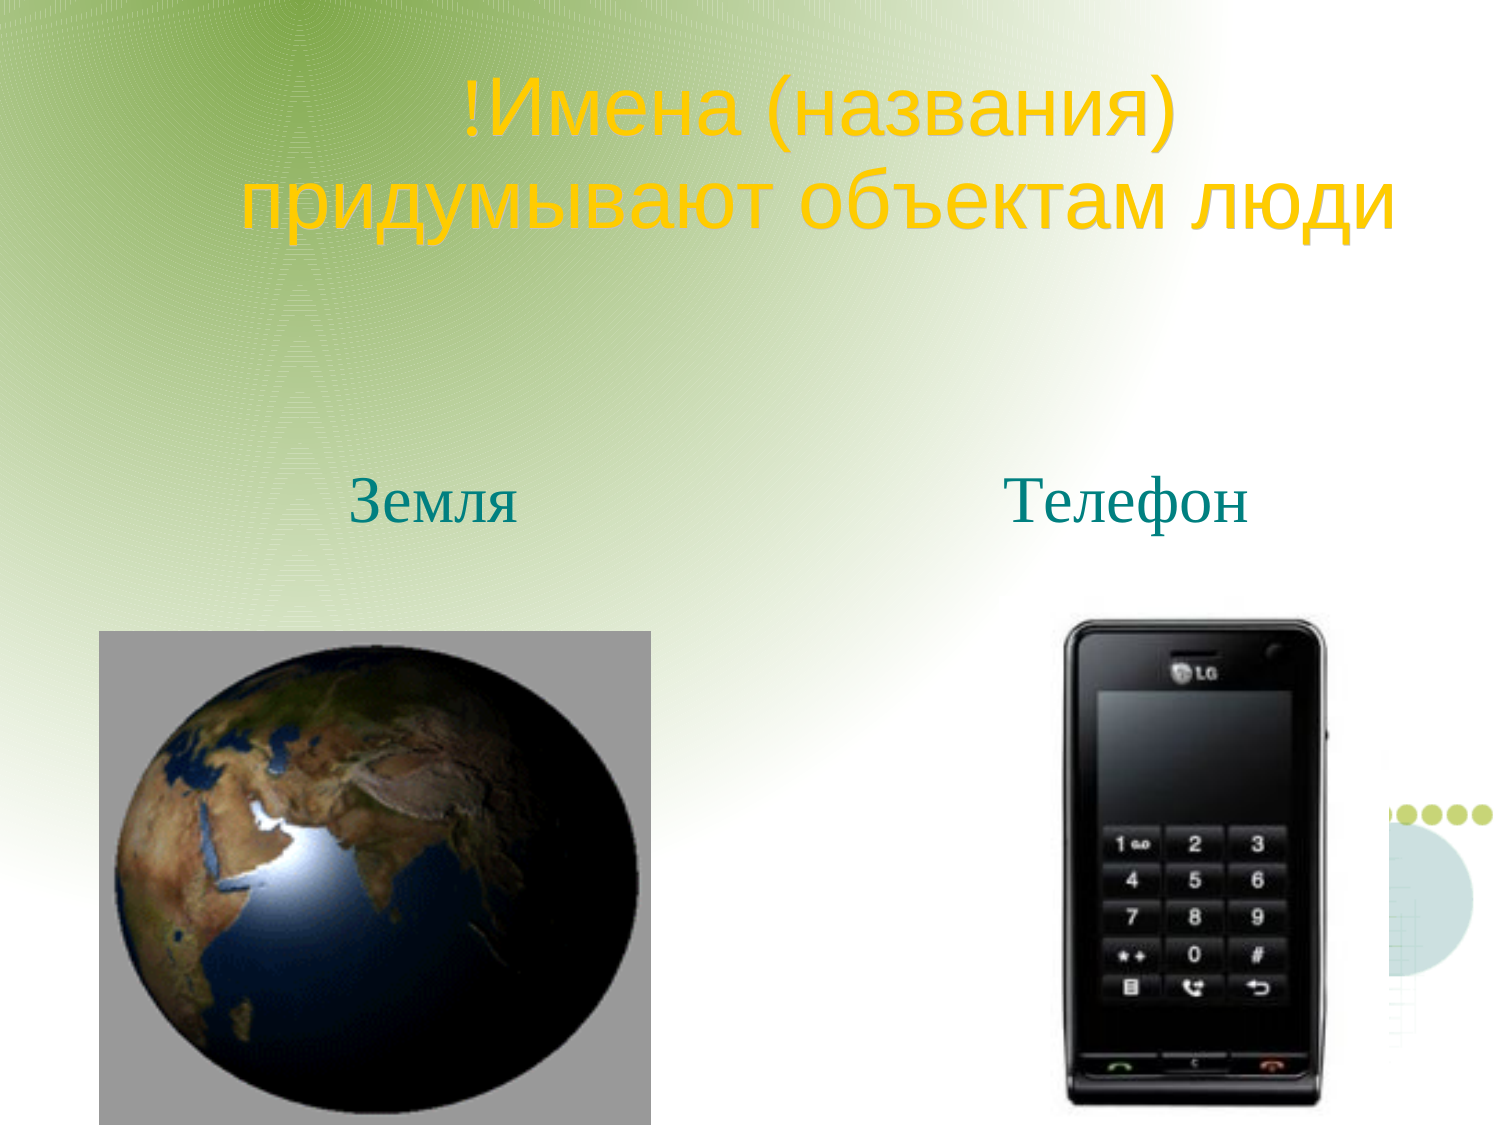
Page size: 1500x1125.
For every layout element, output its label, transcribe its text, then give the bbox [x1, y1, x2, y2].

picture [999, 596, 1500, 1125]
subtitle Земля Телефон [74, 425, 1450, 576]
picture [99, 631, 651, 1125]
title !Имена (названия) придумывают объектам люди [212, 52, 1426, 348]
